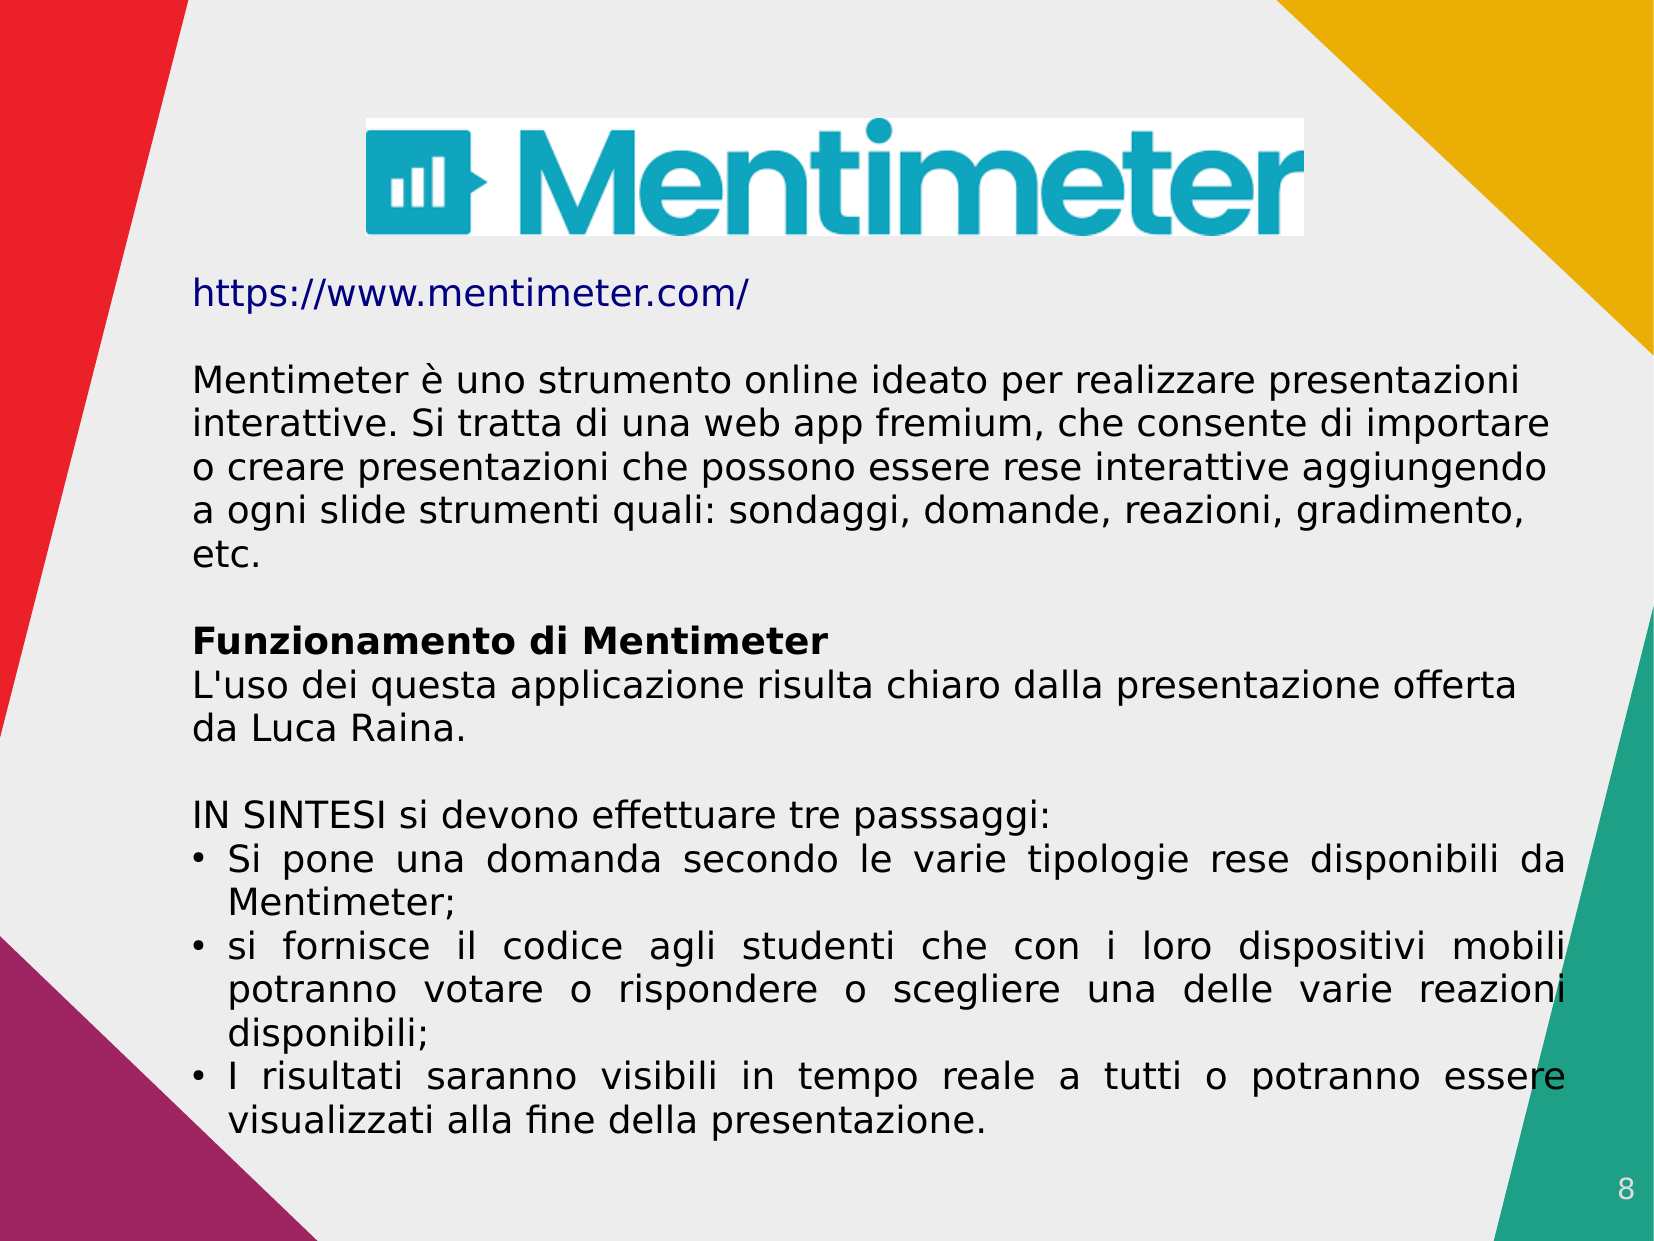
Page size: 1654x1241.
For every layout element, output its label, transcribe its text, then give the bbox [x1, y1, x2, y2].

picture [366, 118, 1304, 236]
text_box https://www.mentimeter.com/ Mentimeter è uno strumento online ideato per realizzare presentazioni interattive. Si tratta di una web app fremium, che consente di importare o creare presentazioni che possono essere rese interattive aggiungendo a ogni slide strumenti quali: sondaggi, domande, reazioni, gradimento, etc. Funzionamento di Mentimeter L'uso dei questa applicazione risulta chiaro dalla presentazione offerta da Luca Raina. IN SINTESI si devono effettuare tre passsaggi: Si pone una domanda secondo le varie tipologie rese disponibili da Mentimeter; si fornisce il codice agli studenti che con i loro dispositivi mobili potranno votare o rispondere o scegliere una delle varie reazioni disponibili; I risultati saranno visibili in tempo reale a tutti o potranno essere visualizzati alla fine della presentazione. [177, 177, 1583, 1237]
